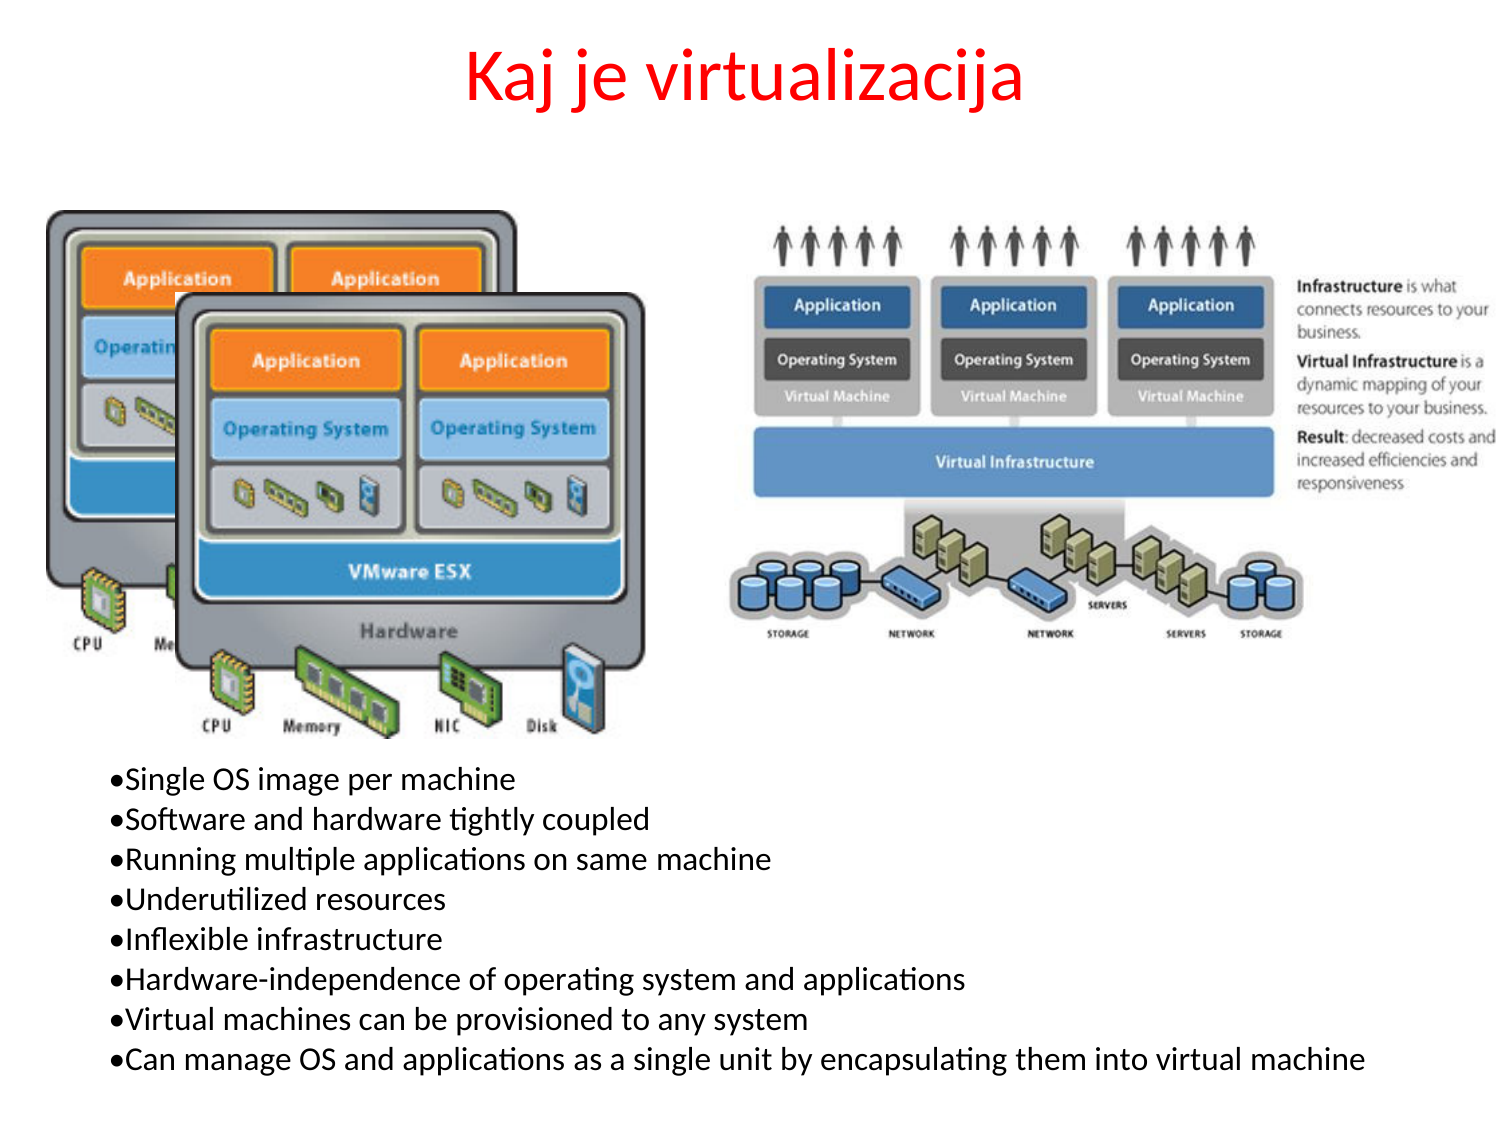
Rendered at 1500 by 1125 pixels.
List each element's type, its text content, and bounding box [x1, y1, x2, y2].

picture [713, 210, 1500, 645]
title Kaj je virtualizacija [70, 0, 1421, 141]
picture [46, 210, 648, 739]
text_box •Single OS image per machine •Software and hardware tightly coupled •Running multiple applications on same machine •Underutilized resources •Inflexible infrastructure •Hardware-independence of operating system and applications •Virtual machines can be provisioned to any system •Can manage OS and applications as a single unit by encapsulating them into virtual machine [93, 749, 1454, 1085]
